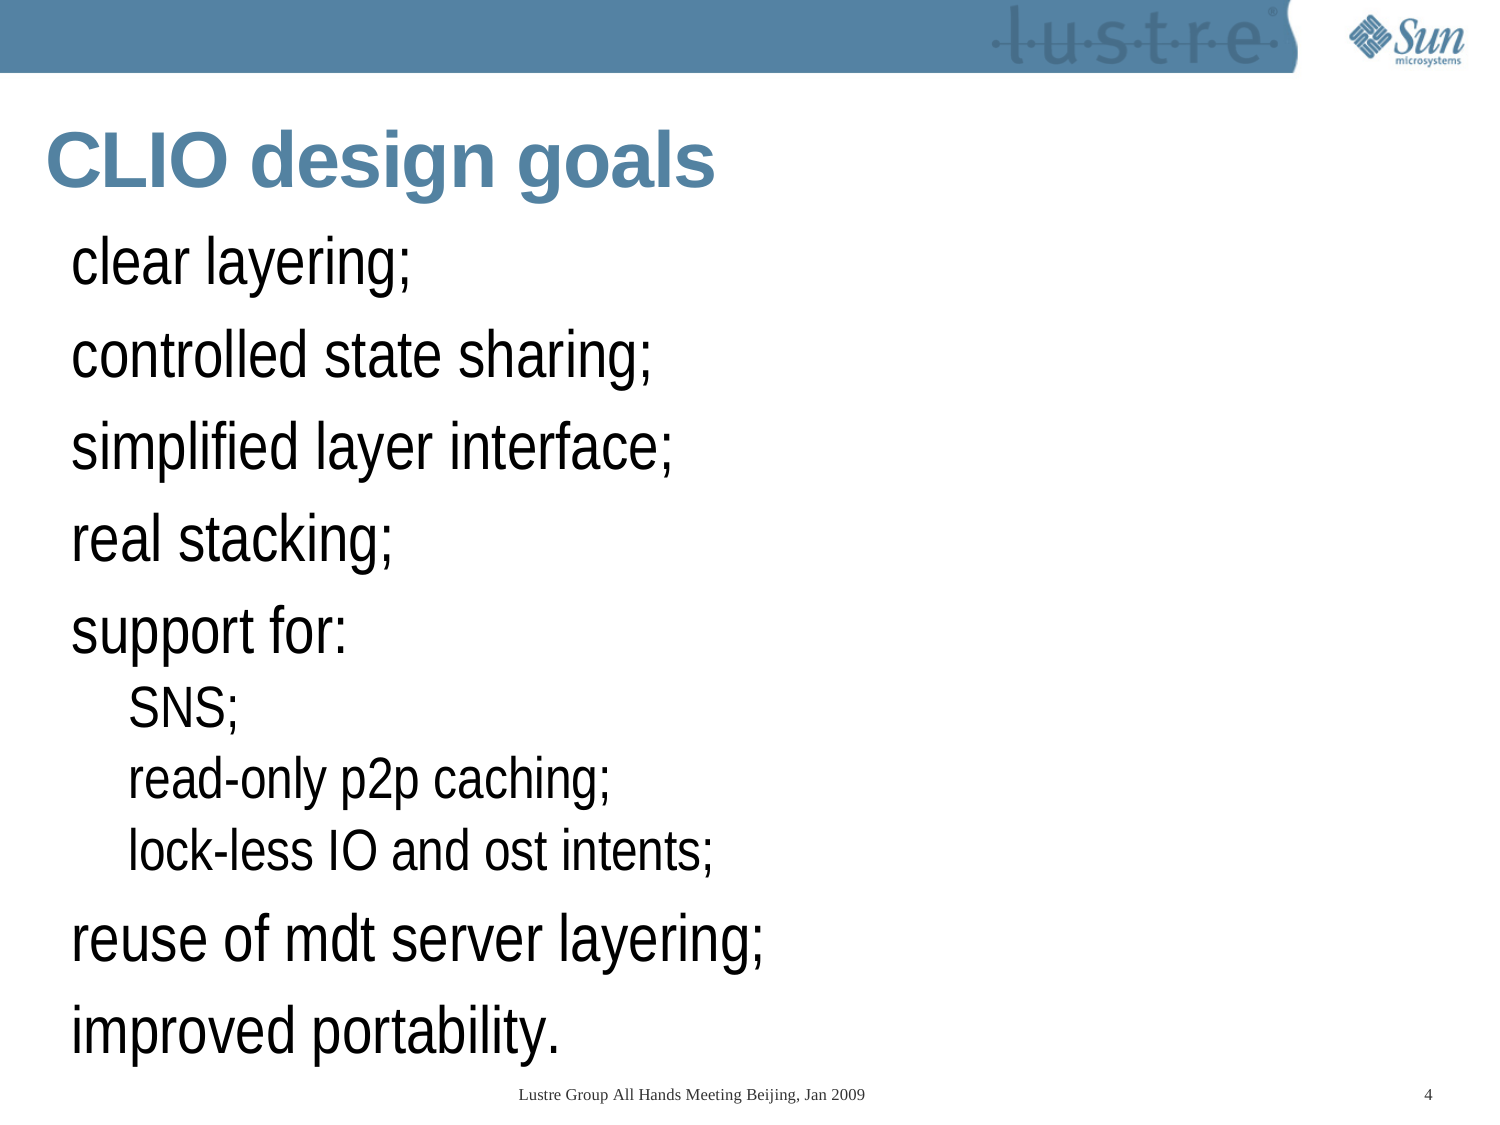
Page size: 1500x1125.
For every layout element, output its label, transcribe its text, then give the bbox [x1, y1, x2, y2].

list clear layering; controlled state sharing; simplified layer interface; real stacking; support for: SNS; read-only p2p caching; lock-less IO and ost intents; reuse of mdt server layering; improved portability. [37, 224, 1426, 1095]
picture [0, 0, 1500, 91]
title CLIO design goals [45, 105, 1463, 225]
